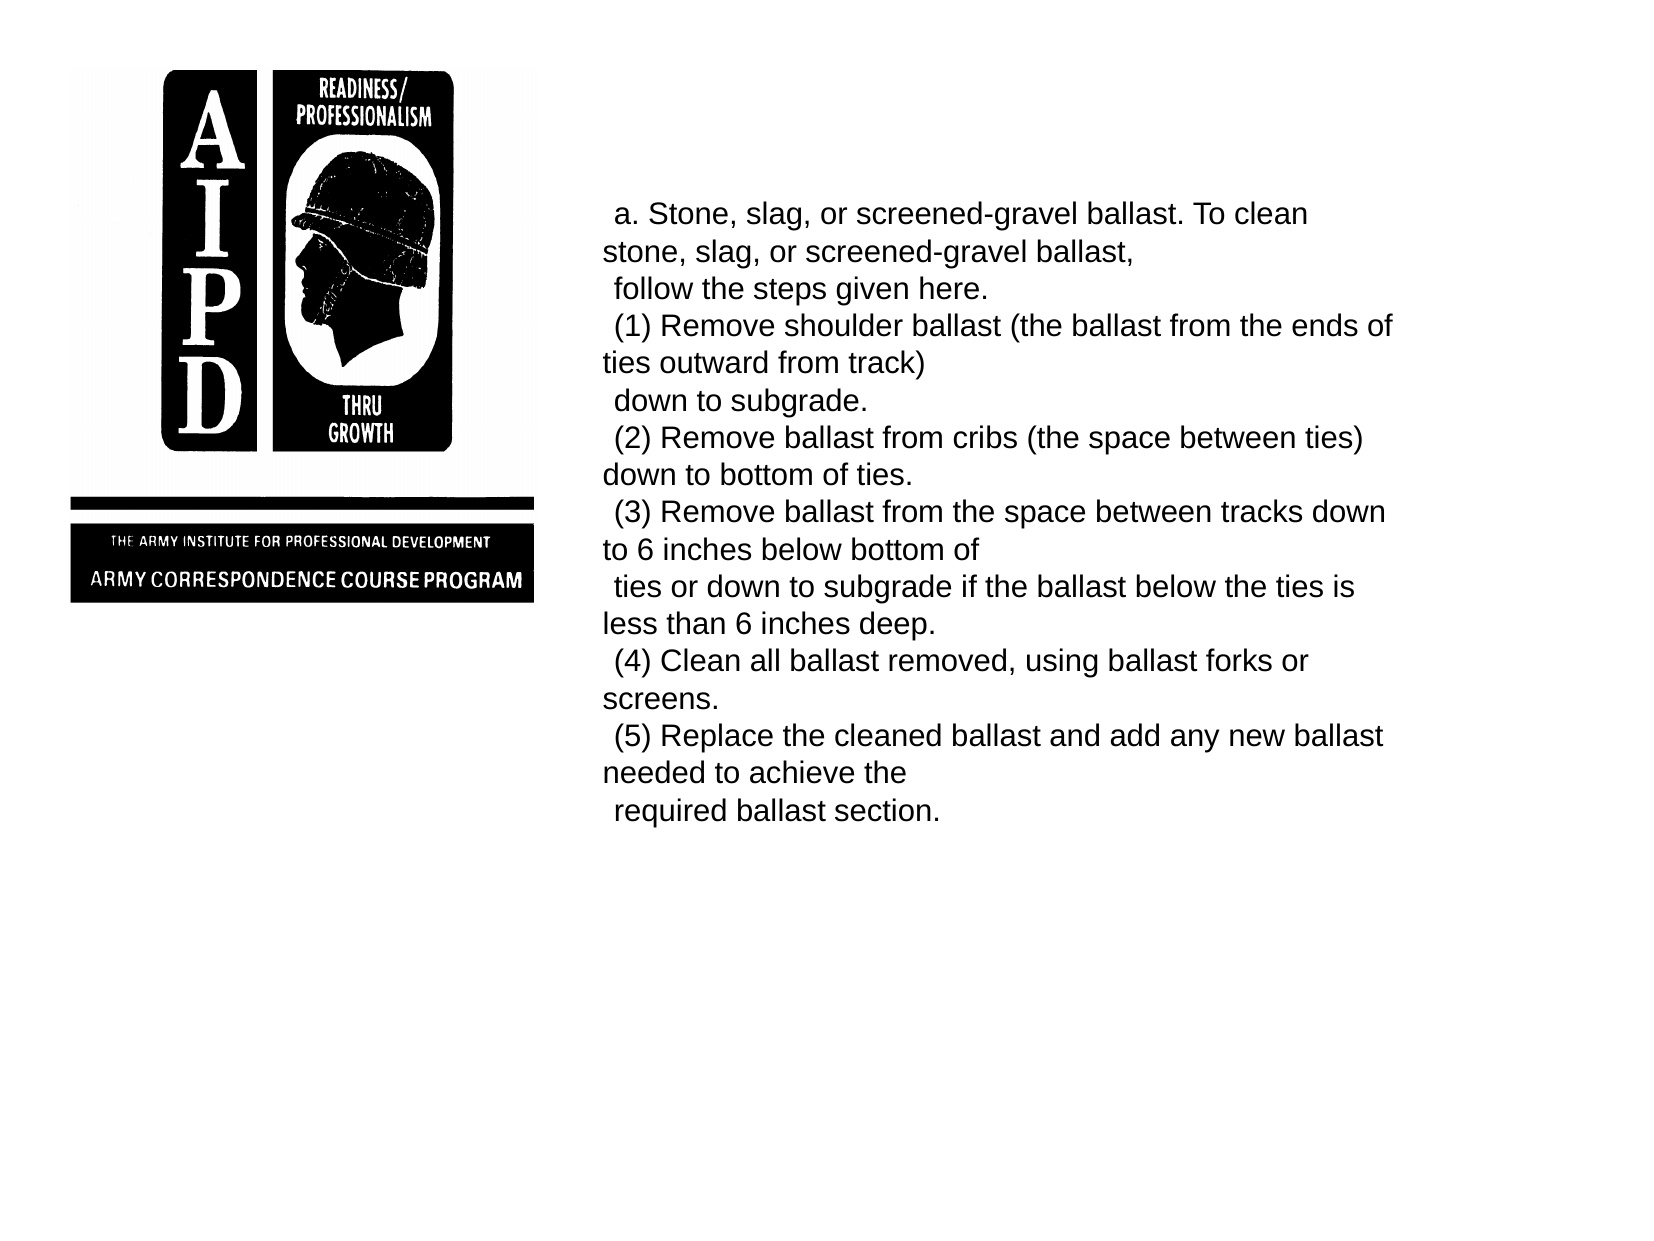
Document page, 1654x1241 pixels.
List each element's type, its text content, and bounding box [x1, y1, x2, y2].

text_box a. Stone, slag, or screened-gravel ballast. To clean stone, slag, or screened-gravel ballast, follow the steps given here. (1) Remove shoulder ballast (the ballast from the ends of ties outward from track) down to subgrade. (2) Remove ballast from cribs (the space between ties) down to bottom of ties. (3) Remove ballast from the space between tracks down to 6 inches below bottom of ties or down to subgrade if the ballast below the ties is less than 6 inches deep. (4) Clean all ballast removed, using ballast forks or screens. (5) Replace the cleaned ballast and add any new ballast needed to achieve the required ballast section. [587, 186, 1415, 835]
picture [68, 68, 538, 607]
